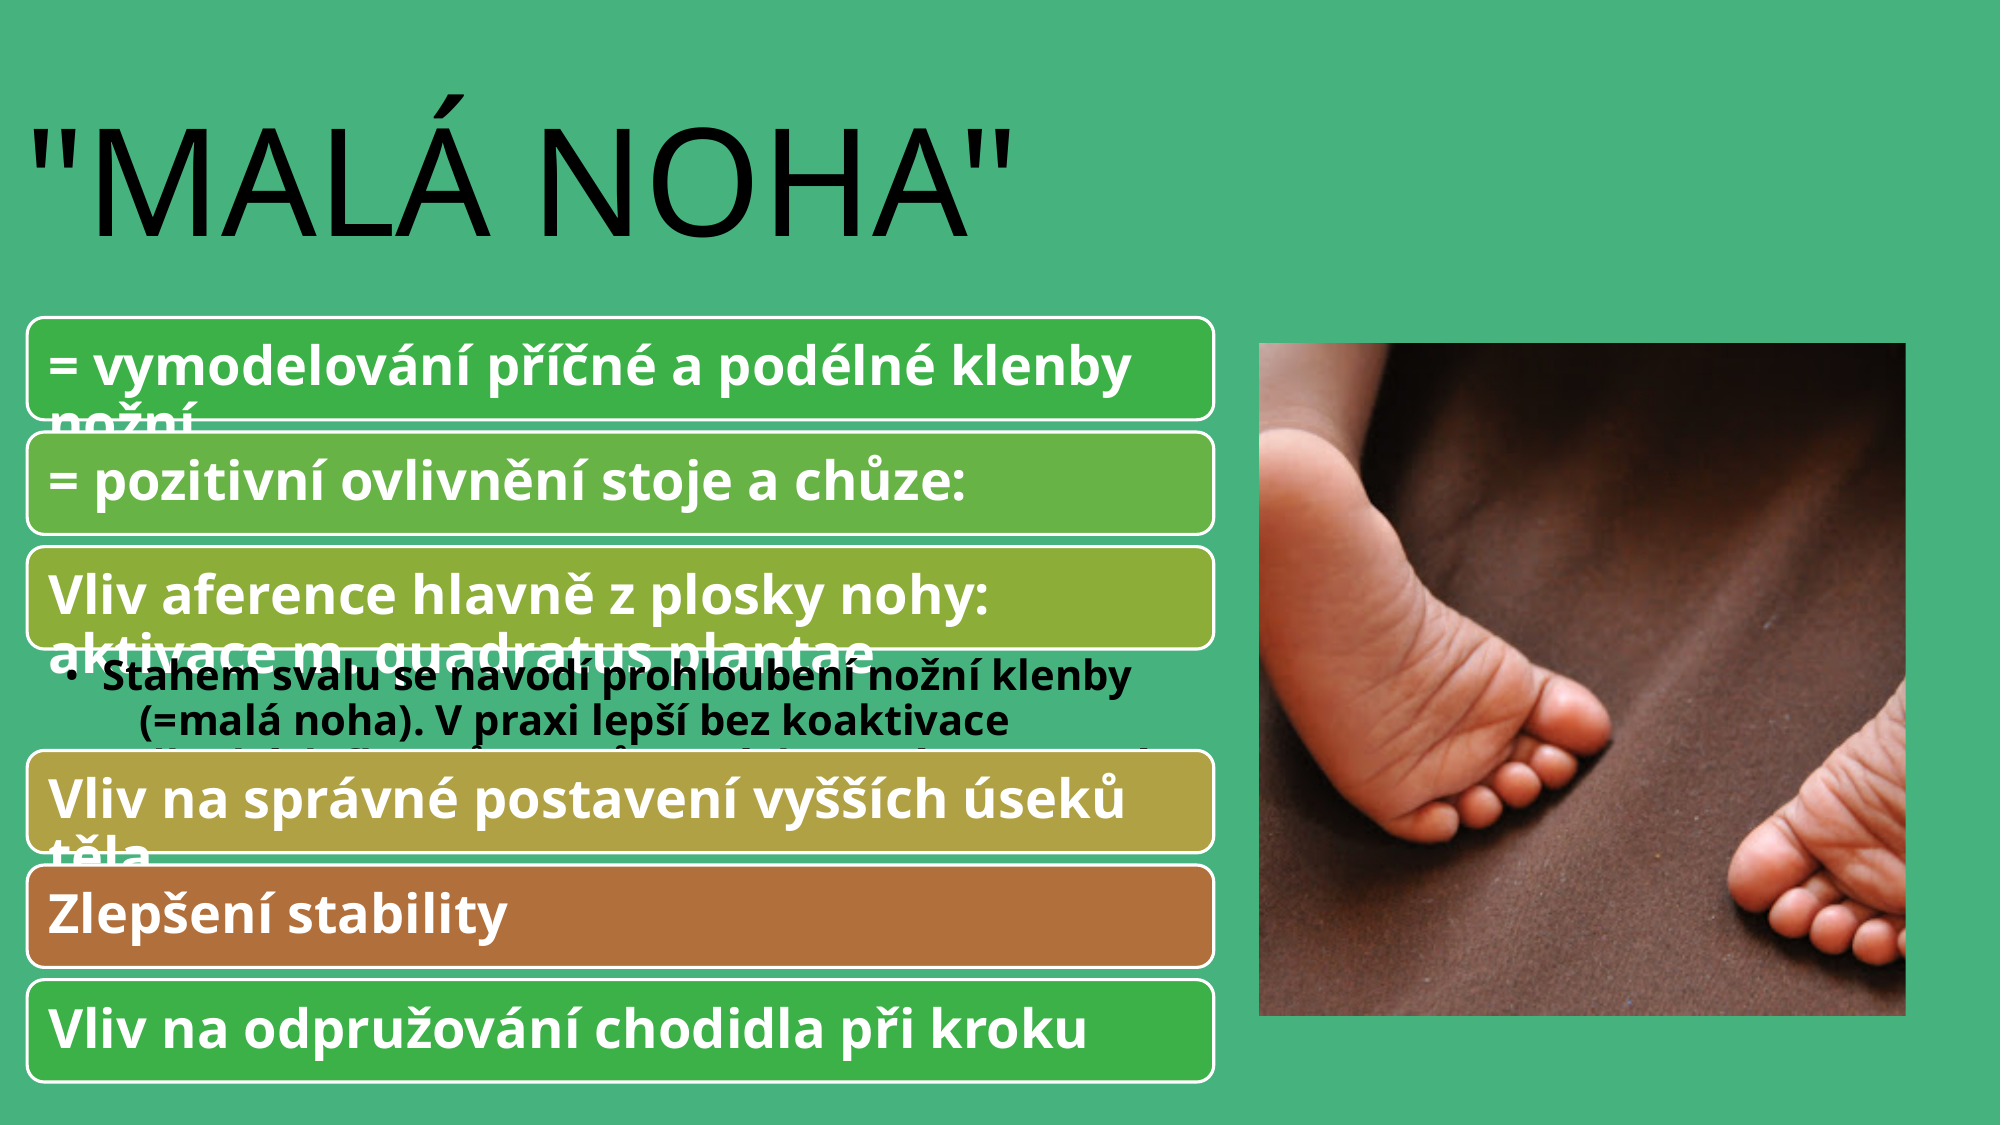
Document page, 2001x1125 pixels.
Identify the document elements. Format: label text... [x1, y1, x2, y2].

title "MALÁ NOHA" [9, 39, 1906, 275]
text_box = vymodelování příčné a podélné klenby nožní [27, 317, 1214, 420]
text_box Vliv na odpružování chodidla při kroku [27, 979, 1214, 1083]
text_box Zlepšení stability [27, 865, 1214, 968]
text_box [0, 0, 2000, 1125]
text_box Vliv na správné postavení vyšších úseků těla [27, 750, 1214, 853]
text_box = pozitivní ovlivnění stoje a chůze: [27, 432, 1214, 535]
text_box Stahem svalu se navodí prohloubení nožní klenby (=malá noha). V praxi lepší bez koaktivace dlouhých flexorů prstců (NE úchopové postavení!) [27, 648, 1214, 751]
text_box Vliv aference hlavně z plosky nohy: aktivace m. quadratus plantae [27, 546, 1214, 648]
picture [1259, 343, 1906, 1016]
